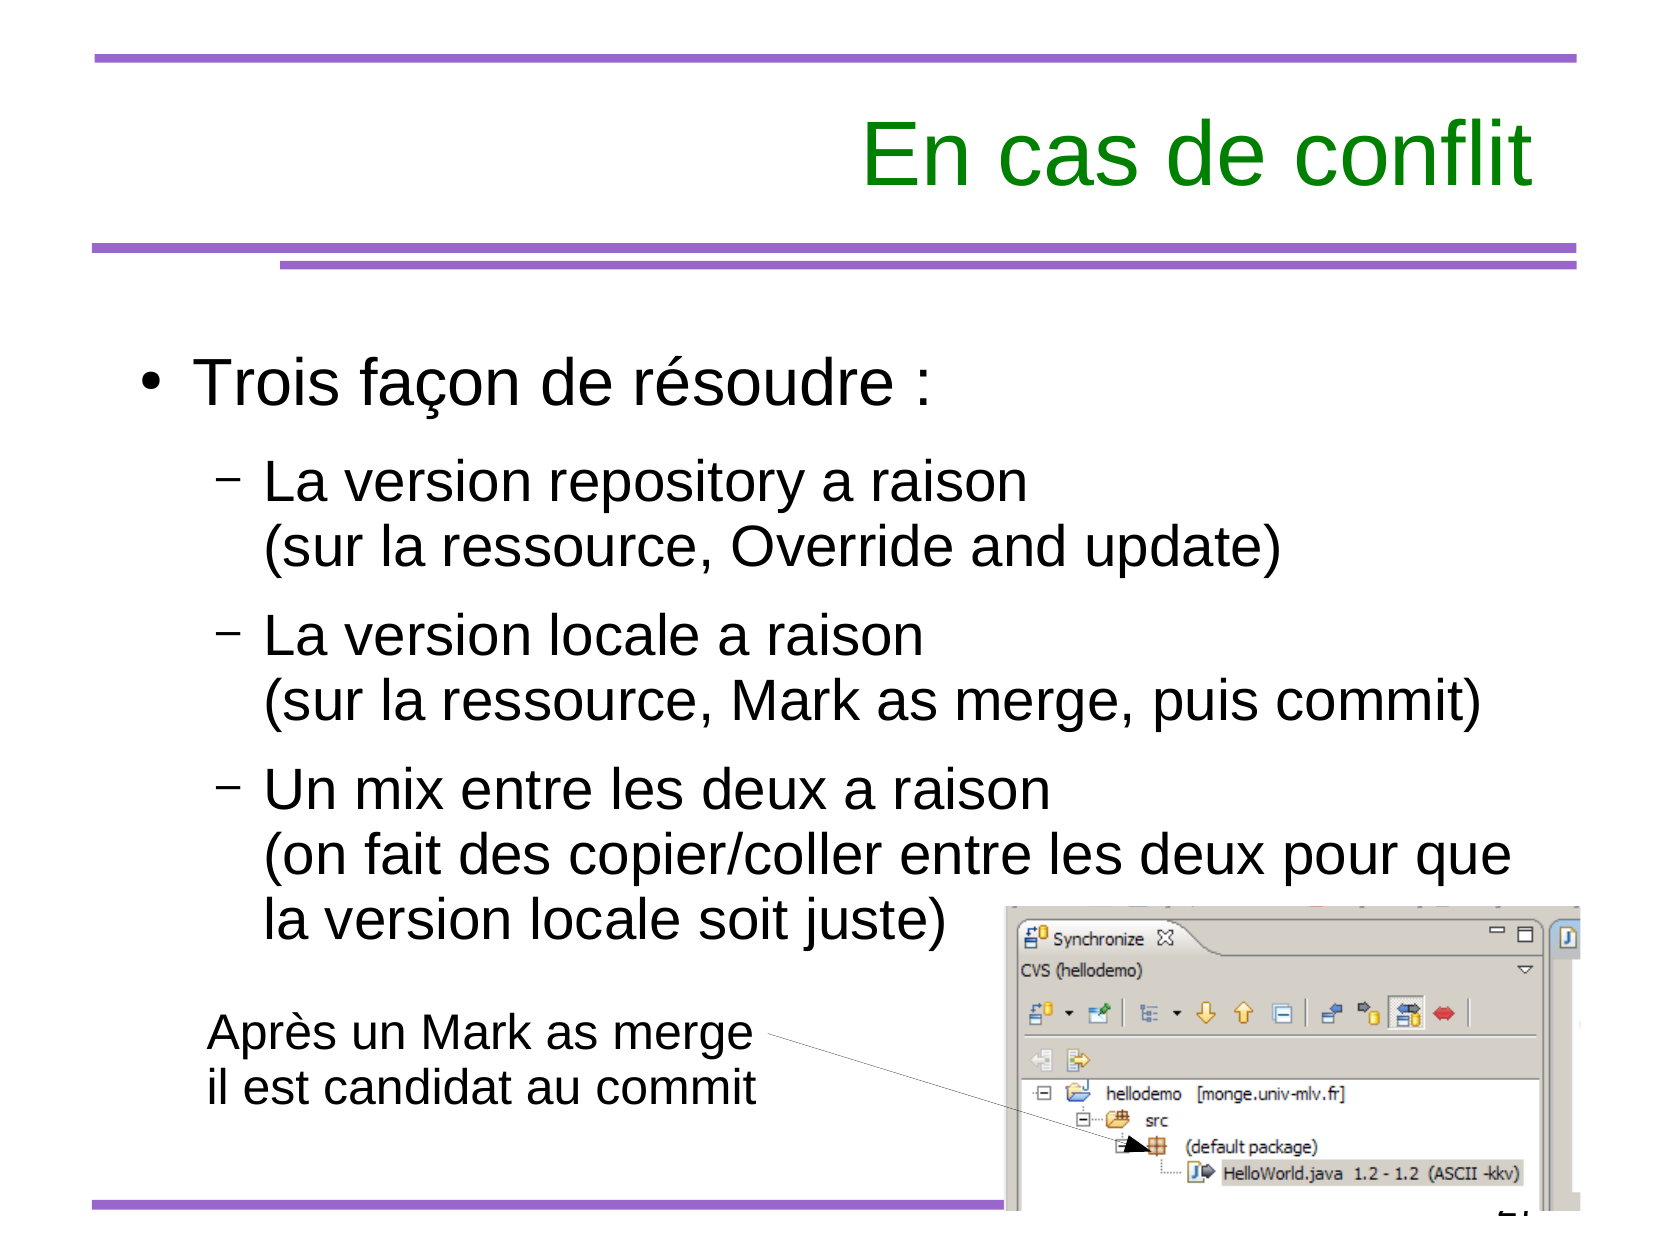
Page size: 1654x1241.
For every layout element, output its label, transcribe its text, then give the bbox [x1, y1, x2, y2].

list Trois façon de résoudre : La version repository a raison (sur la ressource, Override and update) La version locale a raison (sur la ressource, Mark as merge, puis commit) Un mix entre les deux a raison (on fait des copier/coller entre les deux pour que la version locale soit juste) [121, 344, 1534, 952]
picture [1003, 906, 1581, 1211]
title En cas de conflit [121, 49, 1534, 257]
text_box Après un Mark as merge il est candidat au commit [206, 1003, 768, 1116]
